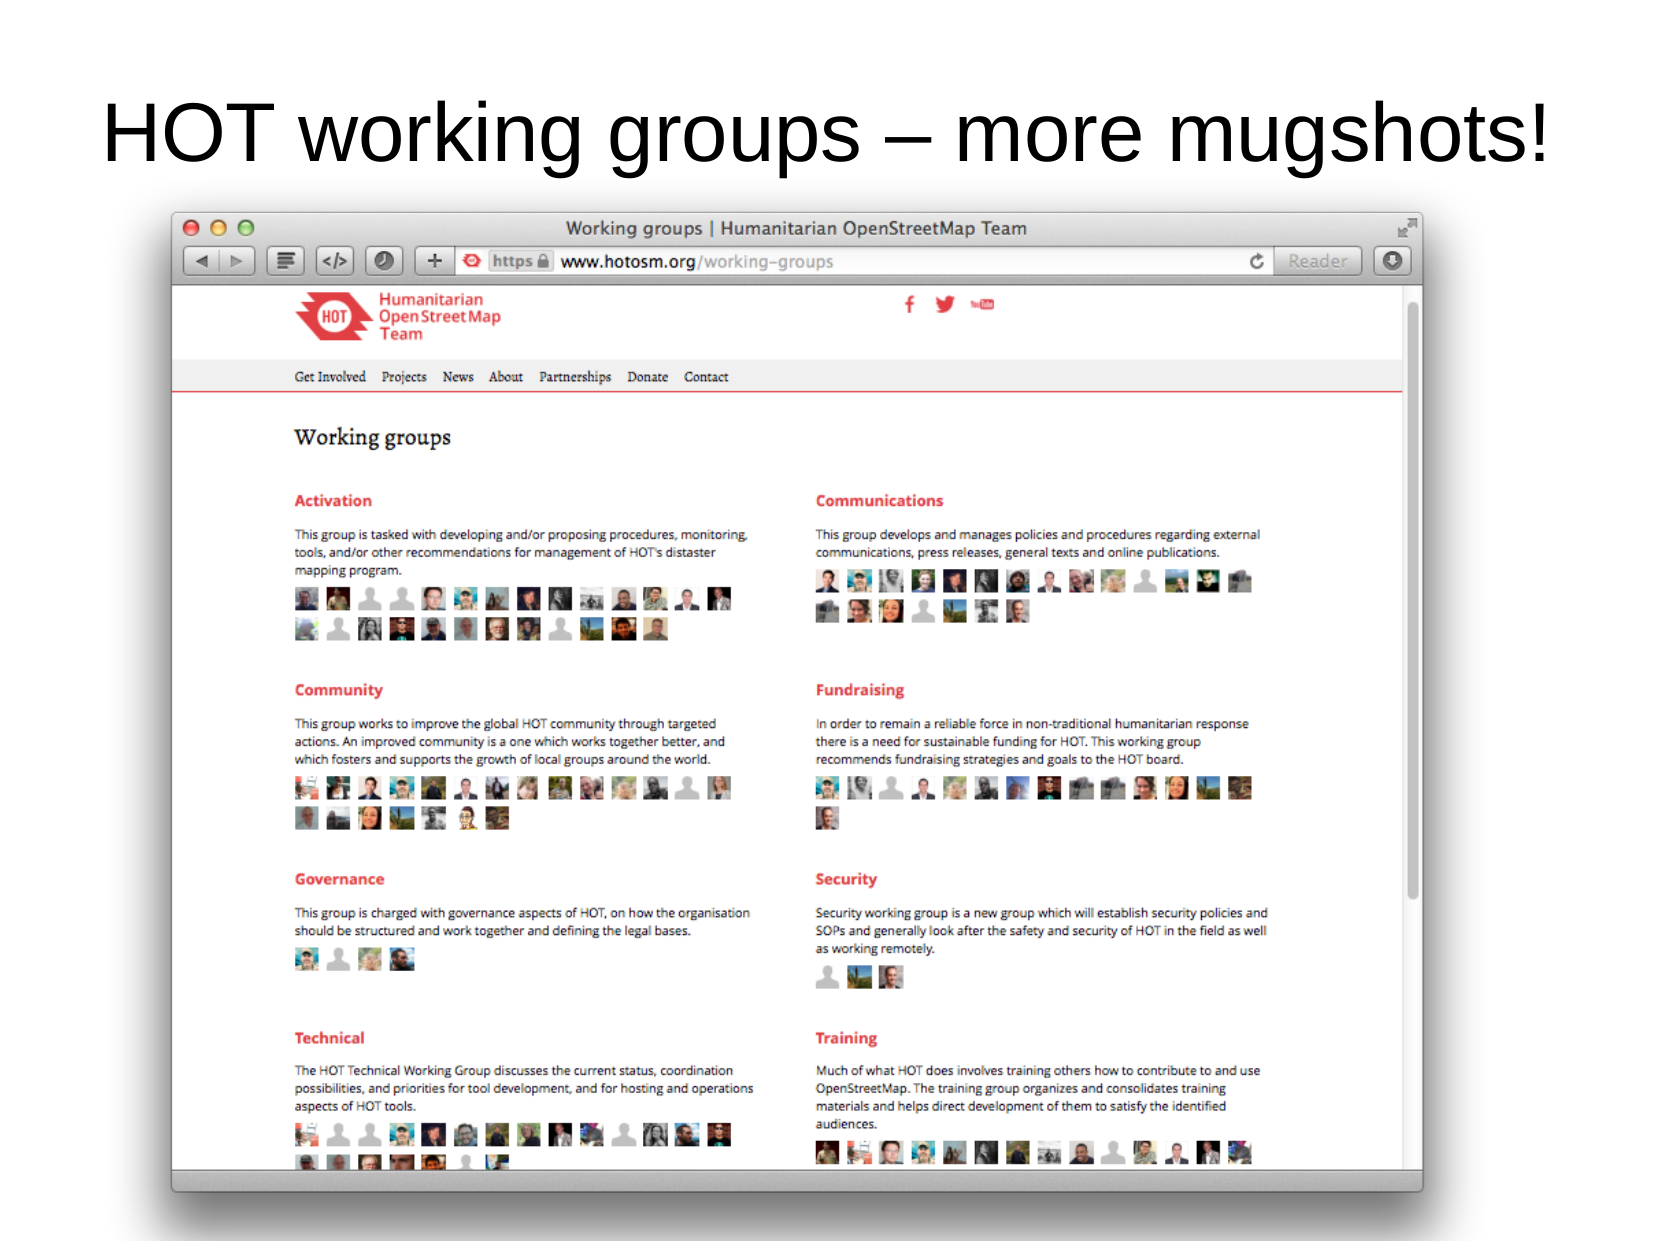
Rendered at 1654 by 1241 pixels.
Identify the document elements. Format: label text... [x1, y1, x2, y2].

picture [94, 165, 1501, 1241]
title HOT working groups – more mugshots! [82, 29, 1571, 237]
